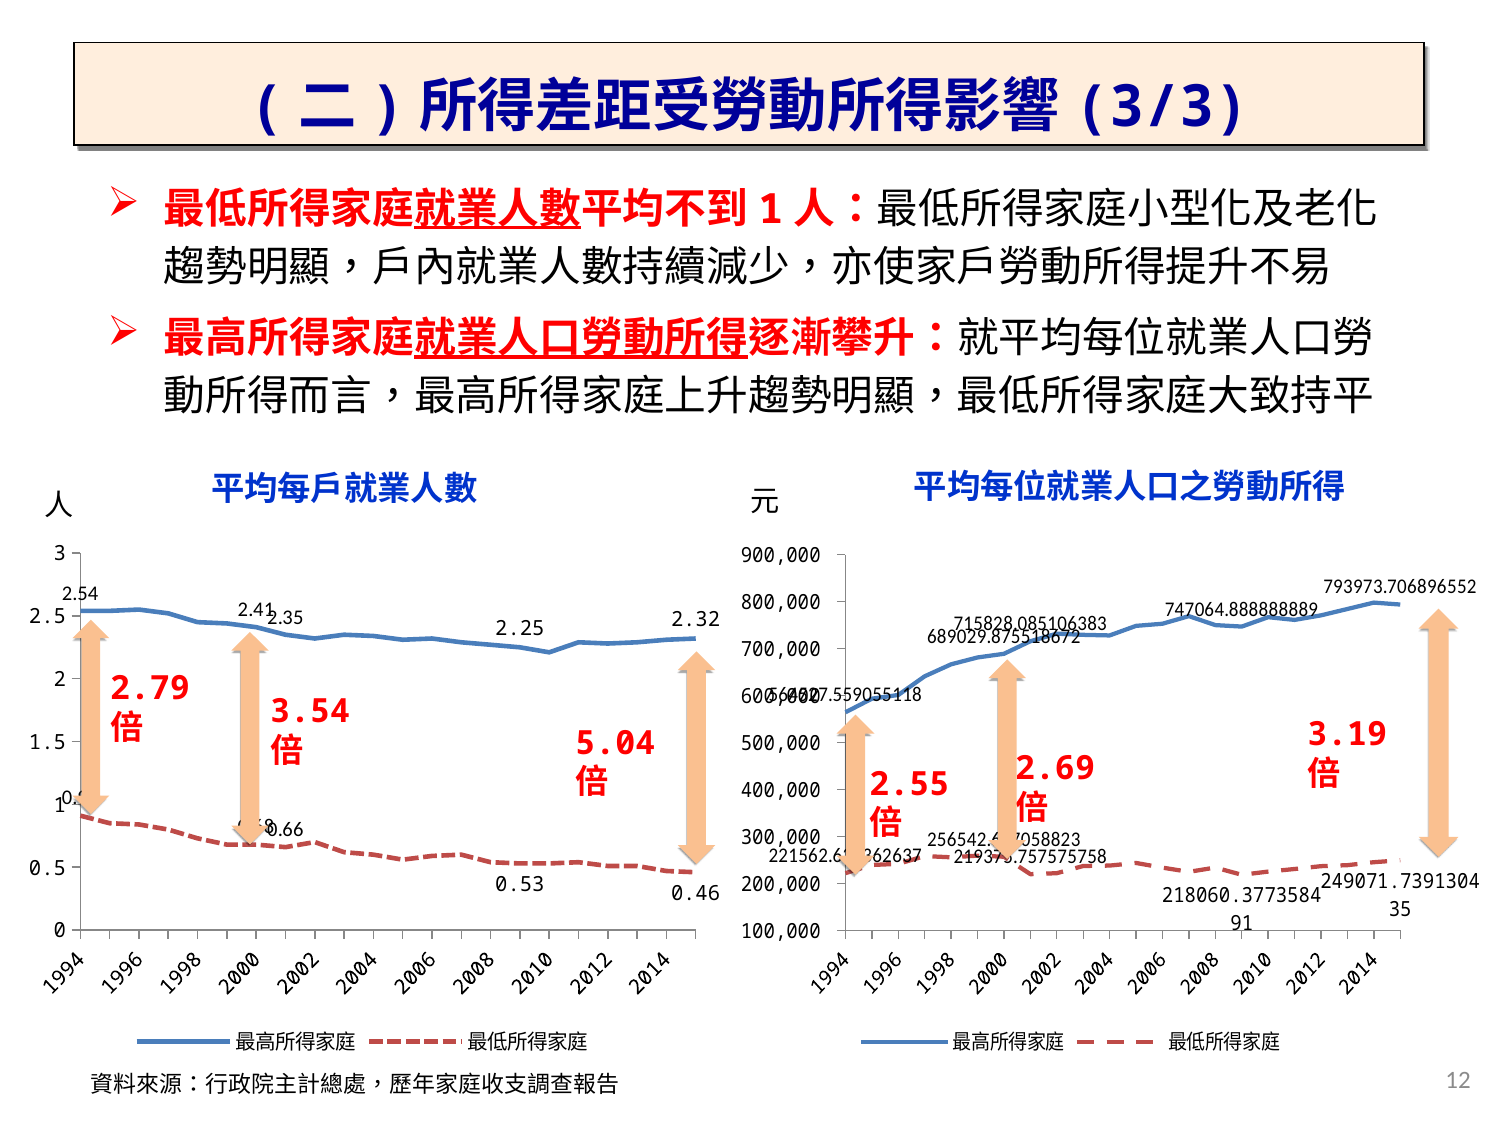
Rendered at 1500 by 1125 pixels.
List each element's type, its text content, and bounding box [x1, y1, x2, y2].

text_box [231, 632, 269, 845]
chart [727, 530, 1481, 1062]
text_box 3.54倍 [255, 681, 392, 777]
slide_number <編號> [1135, 1048, 1486, 1109]
text_box 5.04倍 [560, 713, 698, 809]
text_box 2.79倍 [95, 658, 240, 754]
text_box 2.69倍 [1017, 738, 1143, 834]
text_box 2.55倍 [866, 754, 997, 849]
text_box (二)所得差距受勞動所得影響(3/3) [74, 42, 1425, 146]
text_box 資料來源：行政院主計總處，歷年家庭收支調查報告 [75, 1061, 779, 1105]
chart [15, 528, 721, 1062]
text_box [1418, 608, 1459, 857]
text_box 平均每位就業人口之勞動所得 [898, 457, 1372, 513]
text_box 元 [735, 475, 786, 525]
text_box [836, 714, 875, 875]
text_box 人 [29, 478, 80, 529]
text_box [677, 651, 716, 864]
text_box 2.69倍 [1017, 759, 1028, 775]
text_box 3.19倍 [1292, 704, 1429, 800]
text_box 平均每戶就業人數 [196, 460, 502, 515]
text_box [988, 659, 1026, 859]
text_box 最低所得家庭就業人數平均不到1人：最低所得家庭小型化及老化趨勢明顯，戶內就業人數持續減少，亦使家戶勞動所得提升不易 最高所得家庭就業人口勞動所得逐漸攀升：就平均每位就業人口勞動所得而言，最高所得家庭上升趨勢明顯，最低所得家庭大致持平 [92, 165, 1419, 426]
text_box [72, 619, 110, 815]
